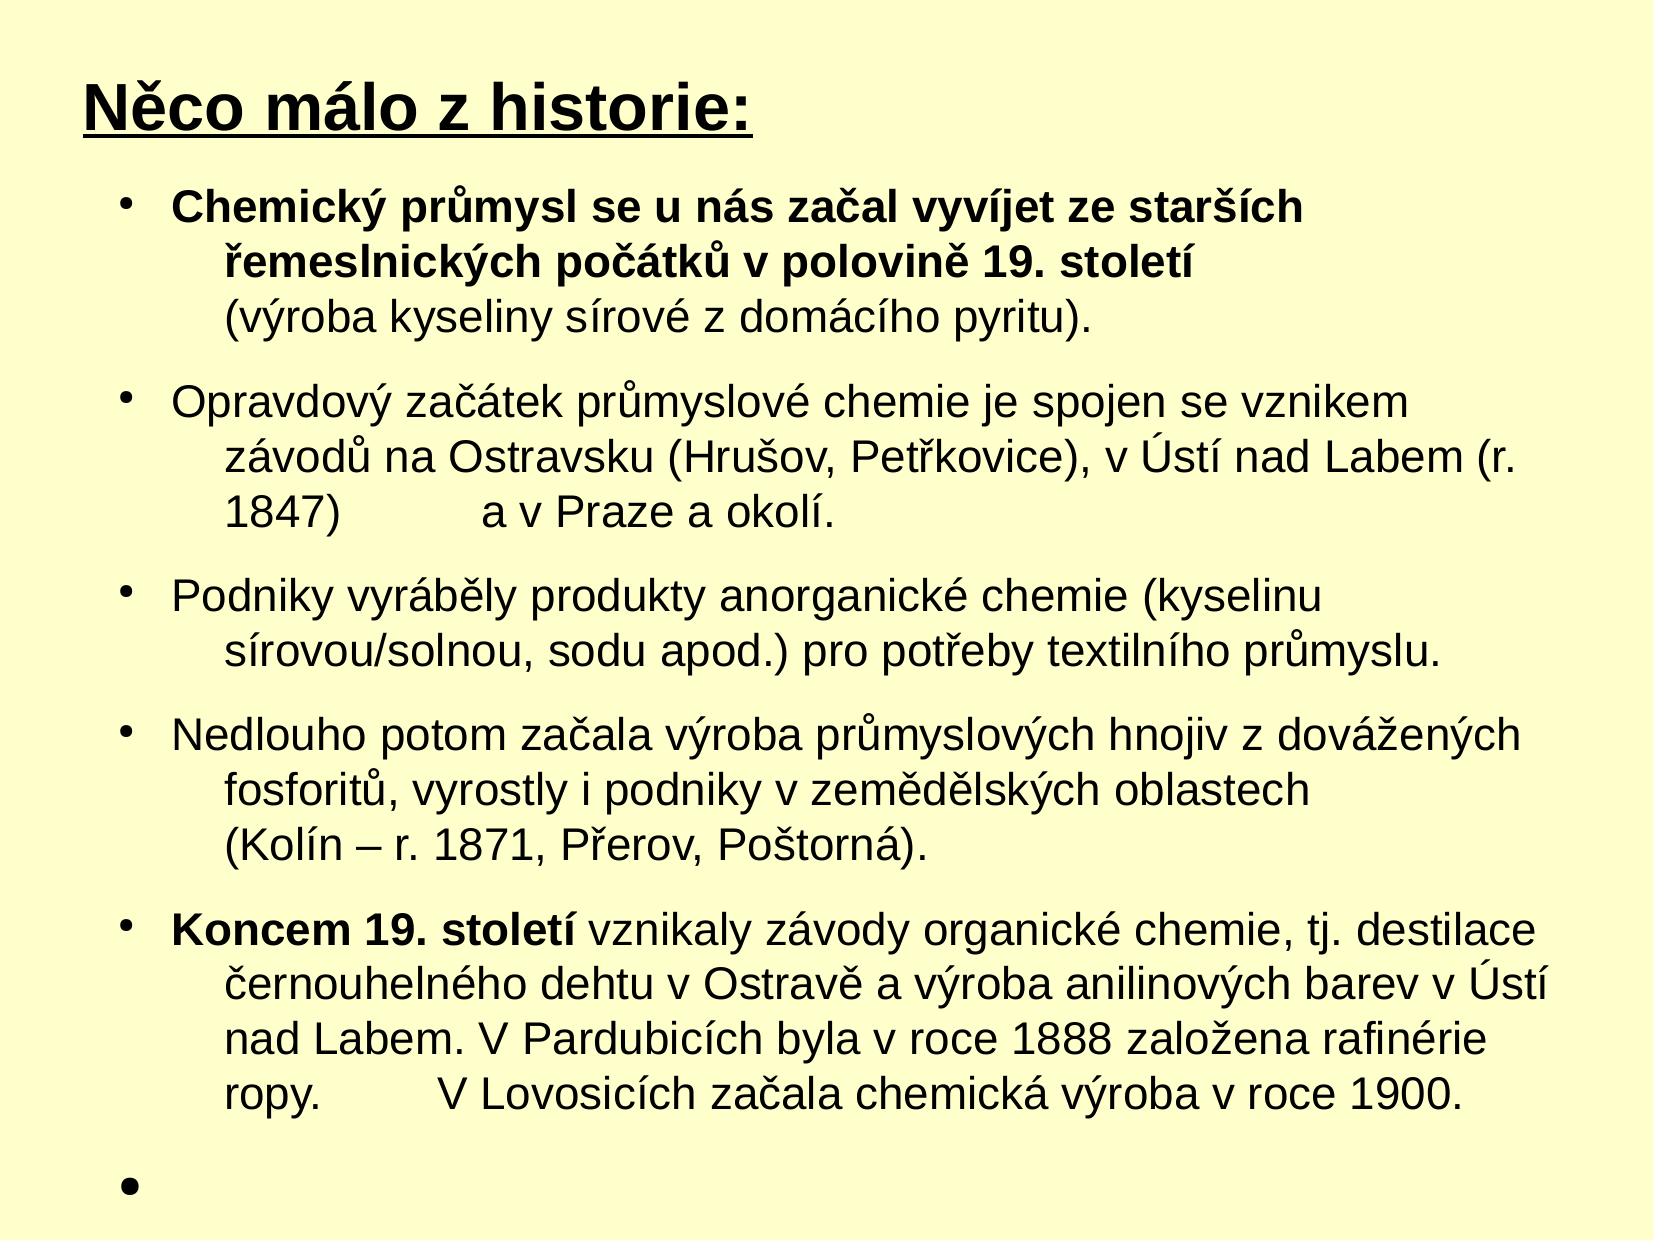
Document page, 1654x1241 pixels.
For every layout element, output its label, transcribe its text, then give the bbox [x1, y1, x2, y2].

list Chemický průmysl se u nás začal vyvíjet ze starších řemeslnických počátků v polovině 19. století (výroba kyseliny sírové z domácího pyritu). Opravdový začátek průmyslové chemie je spojen se vznikem závodů na Ostravsku (Hrušov, Petřkovice), v Ústí nad Labem (r. 1847) a v Praze a okolí. Podniky vyráběly produkty anorganické chemie (kyselinu sírovou/solnou, sodu apod.) pro potřeby textilního průmyslu. Nedlouho potom začala výroba průmyslových hnojiv z dovážených fosforitů, vyrostly i podniky v zemědělských oblastech (Kolín – r. 1871, Přerov, Poštorná). Koncem 19. století vznikaly závody organické chemie, tj. destilace černouhelného dehtu v Ostravě a výroba anilinových barev v Ústí nad Labem. V Pardubicích byla v roce 1888 založena rafinérie ropy. V Lovosicích začala chemická výroba v roce 1900. [82, 177, 1571, 1169]
title Něco málo z historie: [82, 0, 1571, 177]
